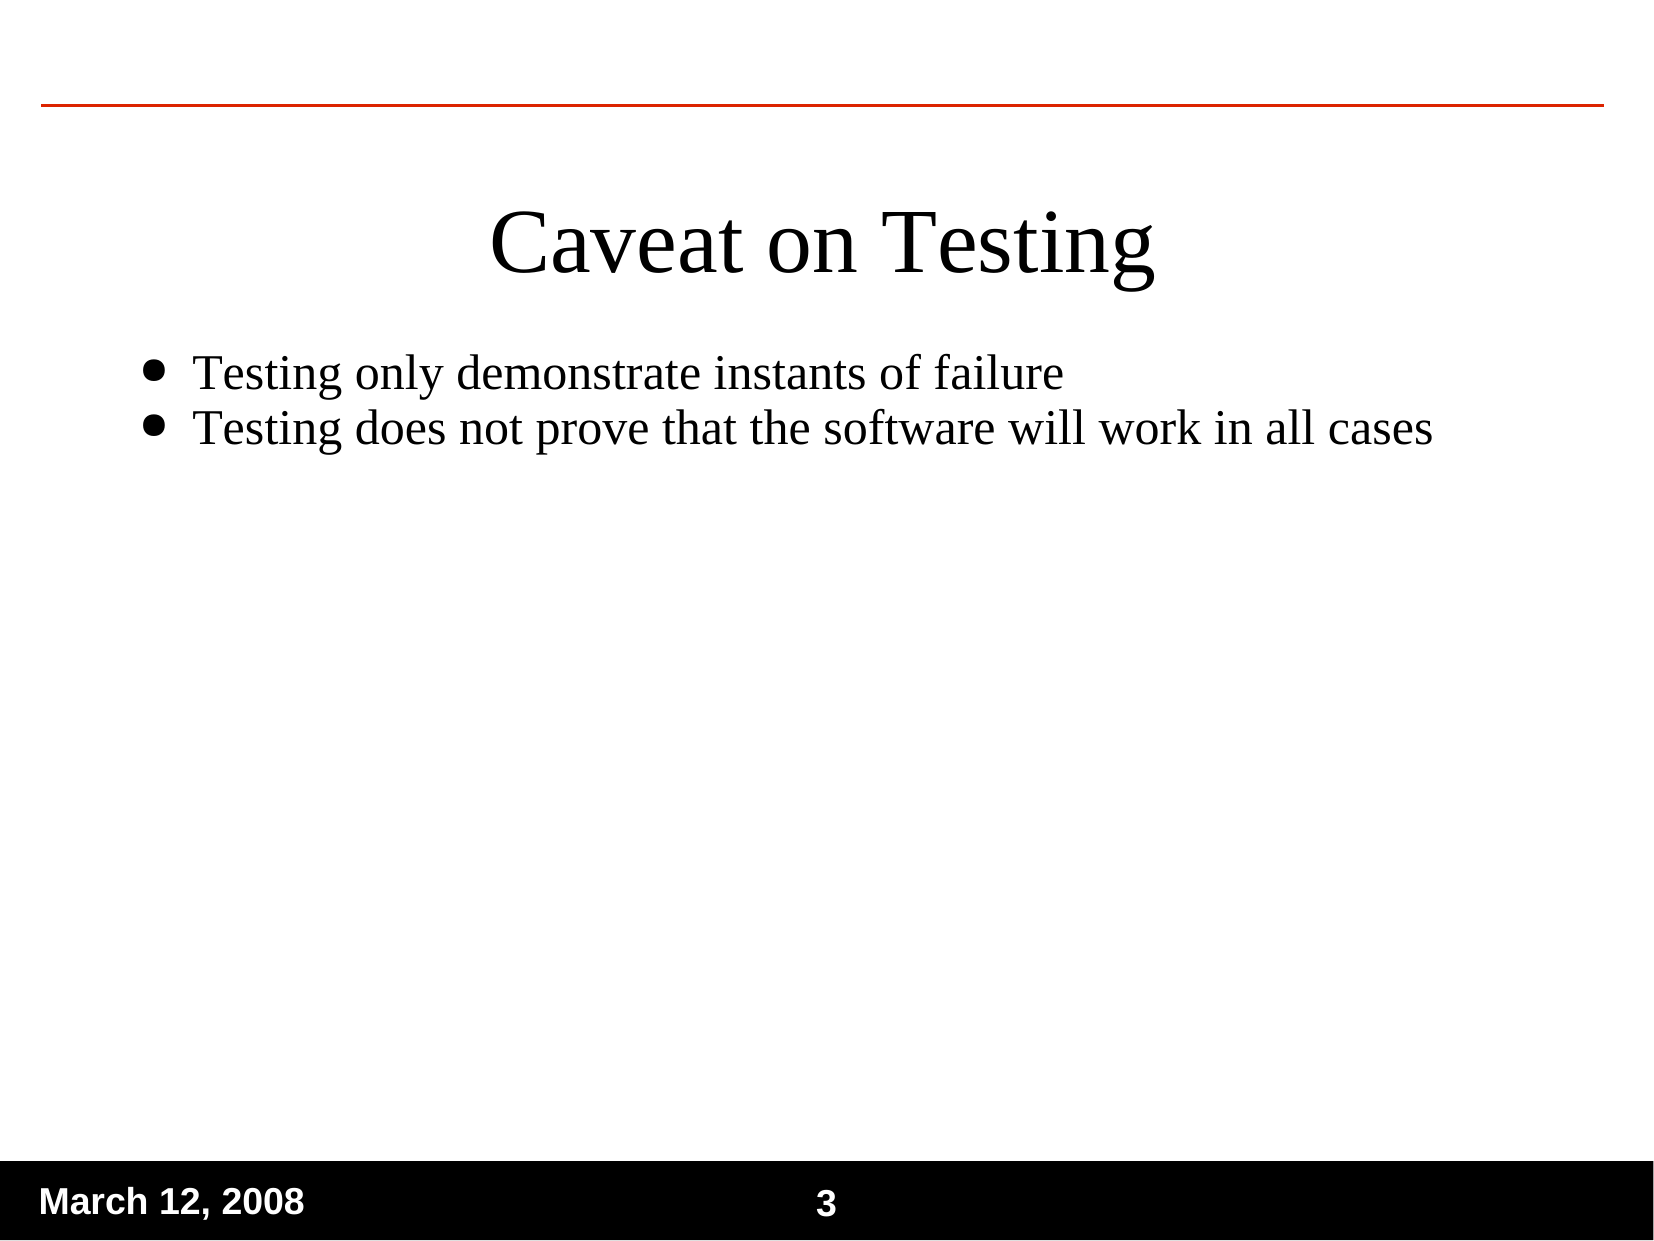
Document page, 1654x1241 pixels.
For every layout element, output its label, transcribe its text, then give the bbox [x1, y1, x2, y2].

title Caveat on Testing [117, 137, 1530, 346]
list Testing only demonstrate instants of failure Testing does not prove that the software will work in all cases [121, 344, 1534, 1127]
